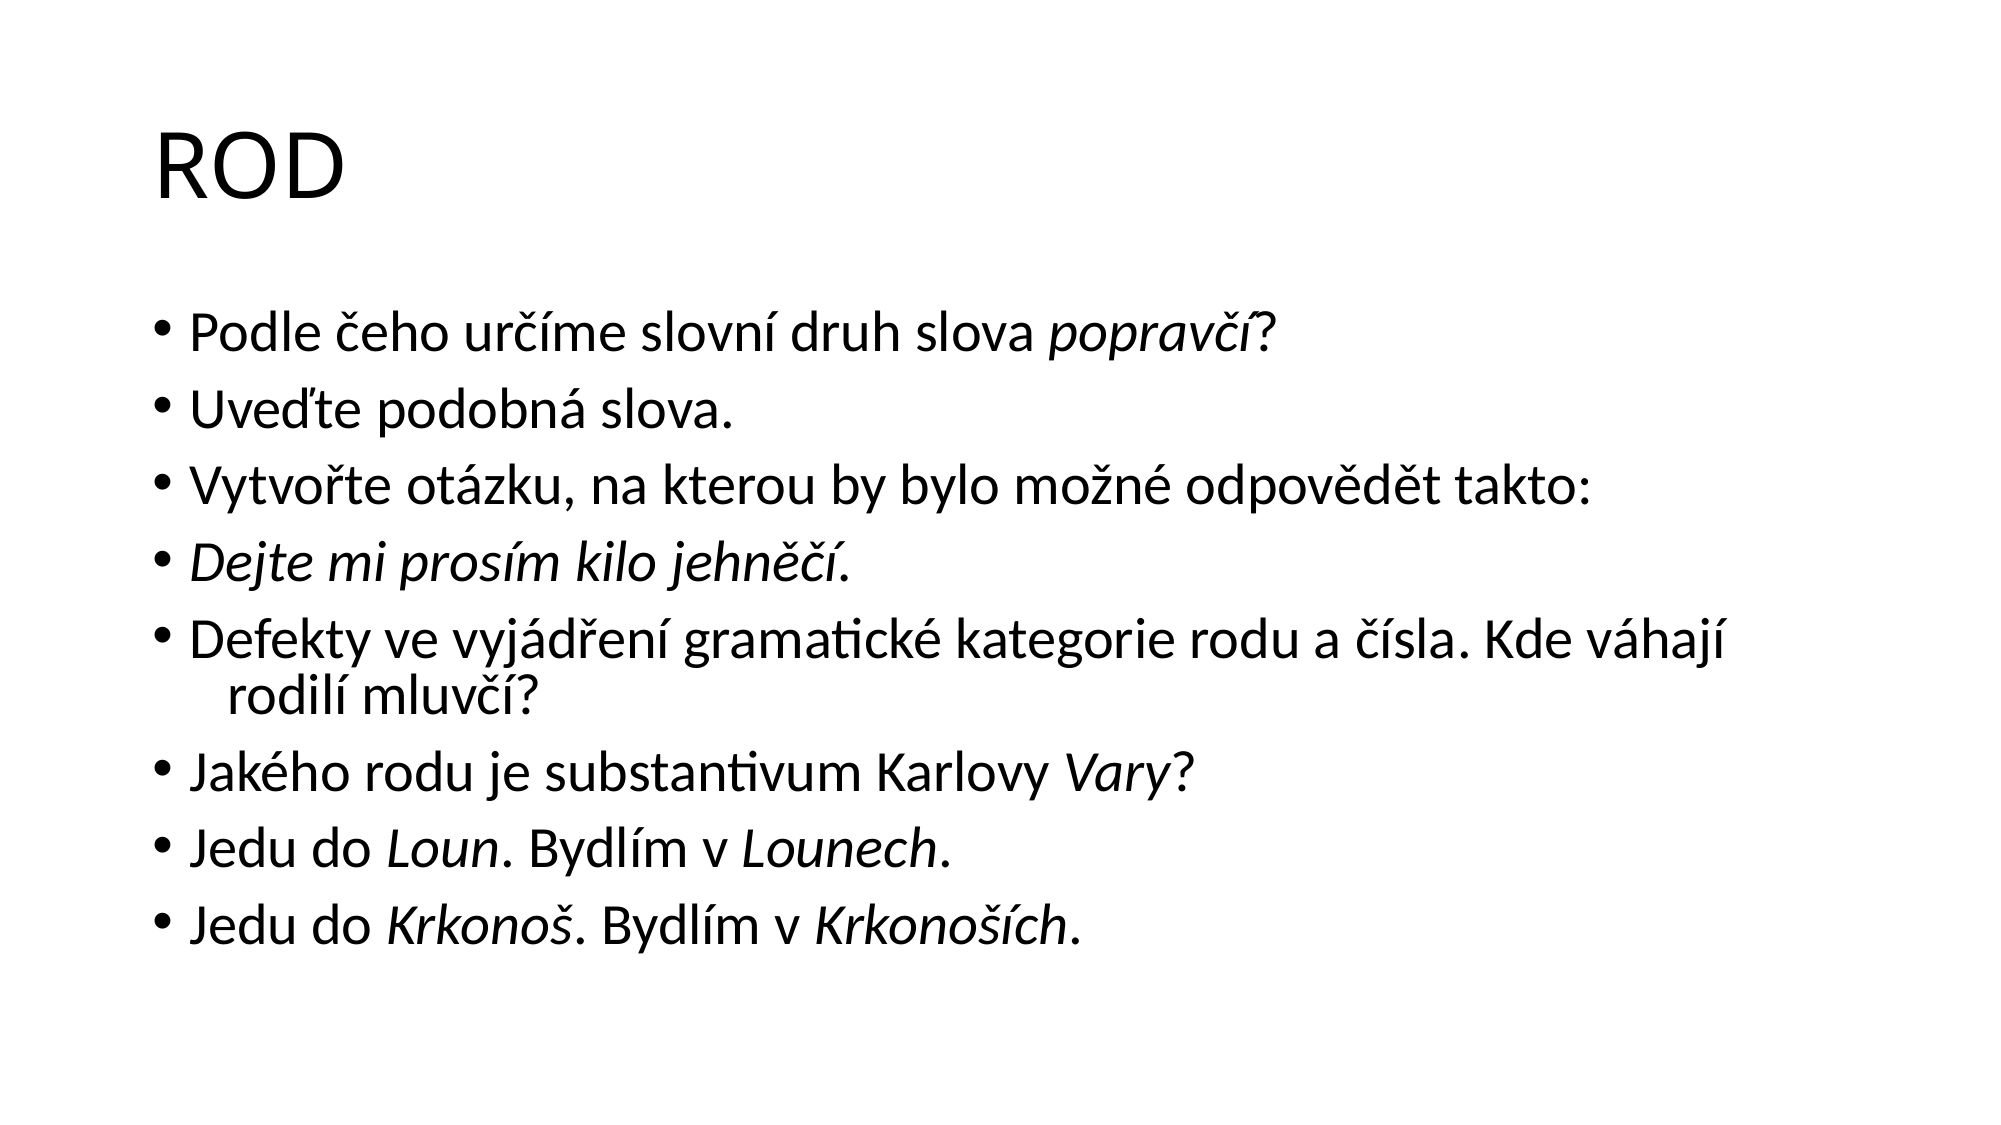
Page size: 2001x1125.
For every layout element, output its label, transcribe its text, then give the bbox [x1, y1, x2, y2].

title ROD [137, 59, 1863, 278]
list Podle čeho určíme slovní druh slova popravčí? Uveďte podobná slova. Vytvořte otázku, na kterou by bylo možné odpovědět takto: Dejte mi prosím kilo jehněčí. Defekty ve vyjádření gramatické kategorie rodu a čísla. Kde váhají rodilí mluvčí? Jakého rodu je substantivum Karlovy Vary? Jedu do Loun. Bydlím v Lounech. Jedu do Krkonoš. Bydlím v Krkonoších. [137, 299, 1863, 1014]
